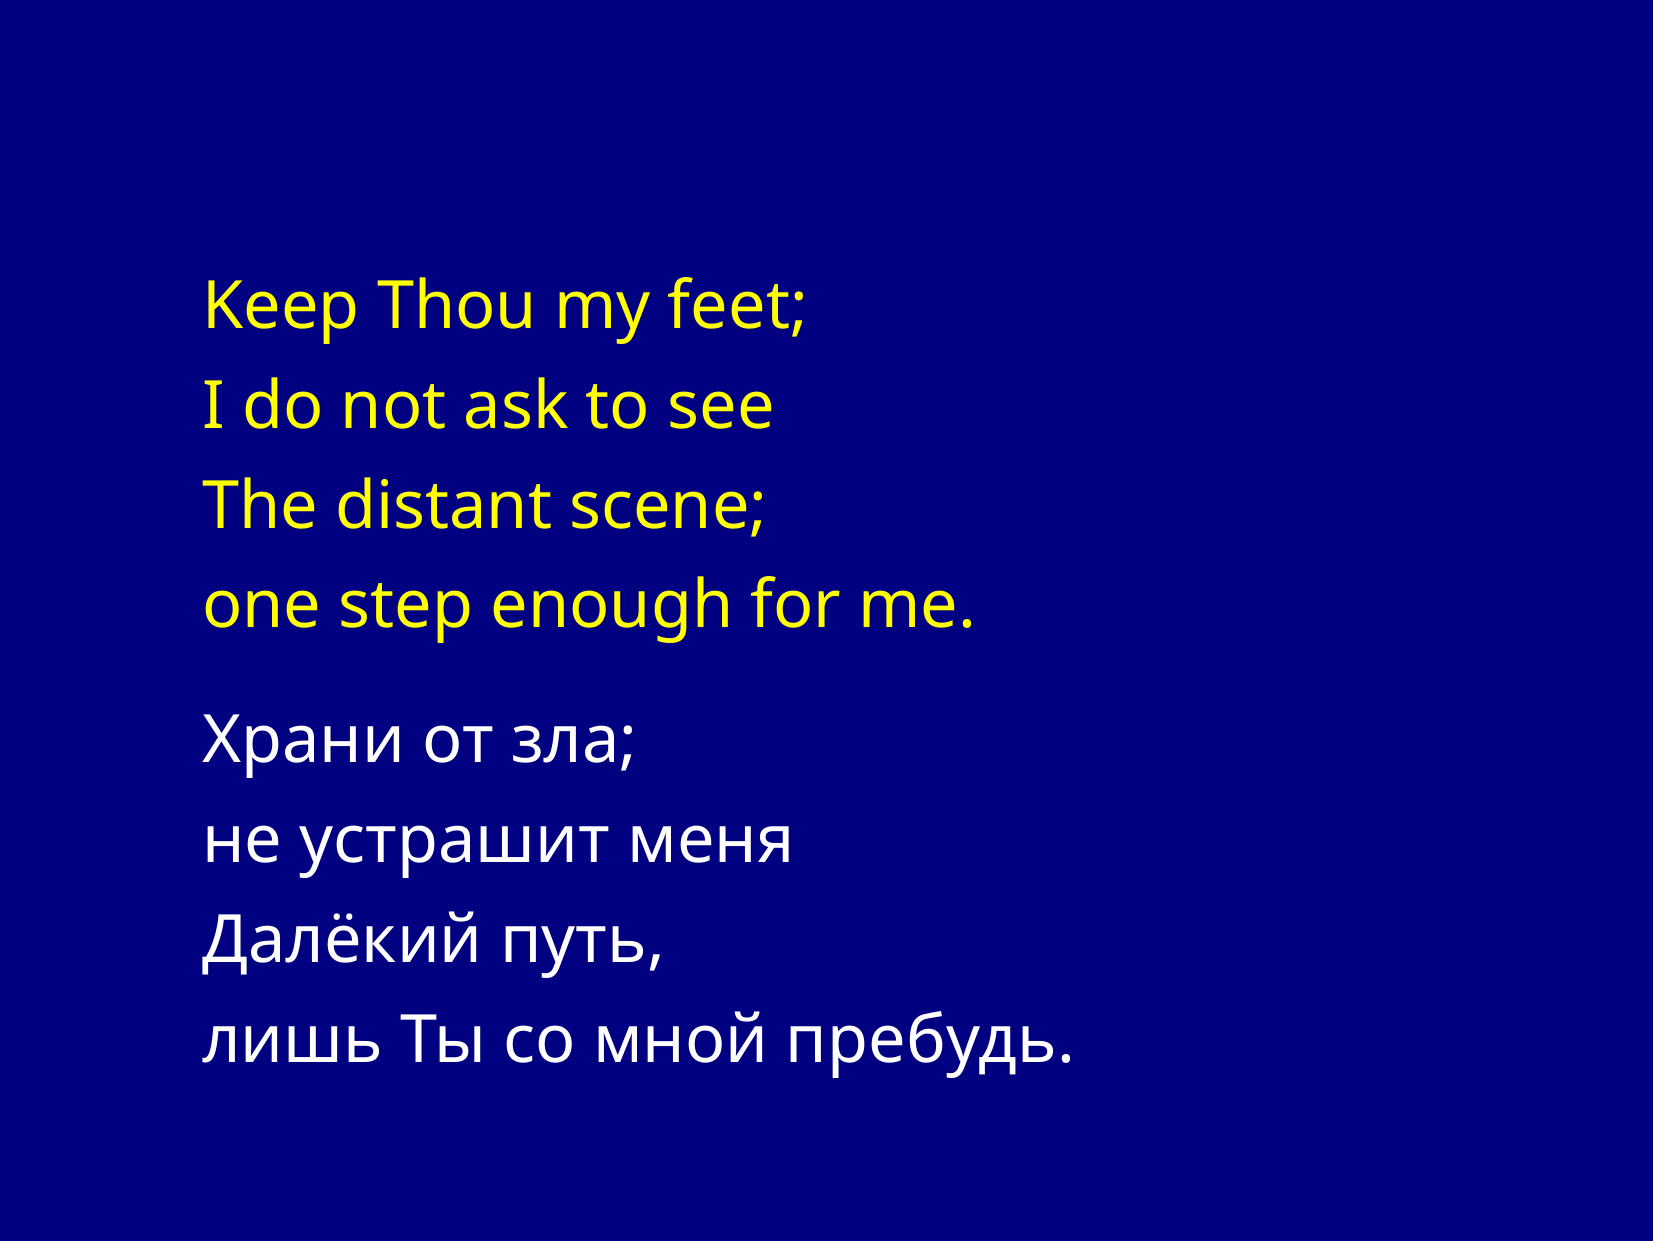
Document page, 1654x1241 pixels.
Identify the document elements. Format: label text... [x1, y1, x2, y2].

text_box Keep Thou my feet; I do not ask to see The distant scene; one step enough for me. [75, 150, 1651, 638]
text_box Храни от зла; не устрашит меня Далёкий путь, лишь Ты со мной пребудь. [75, 675, 1651, 1163]
